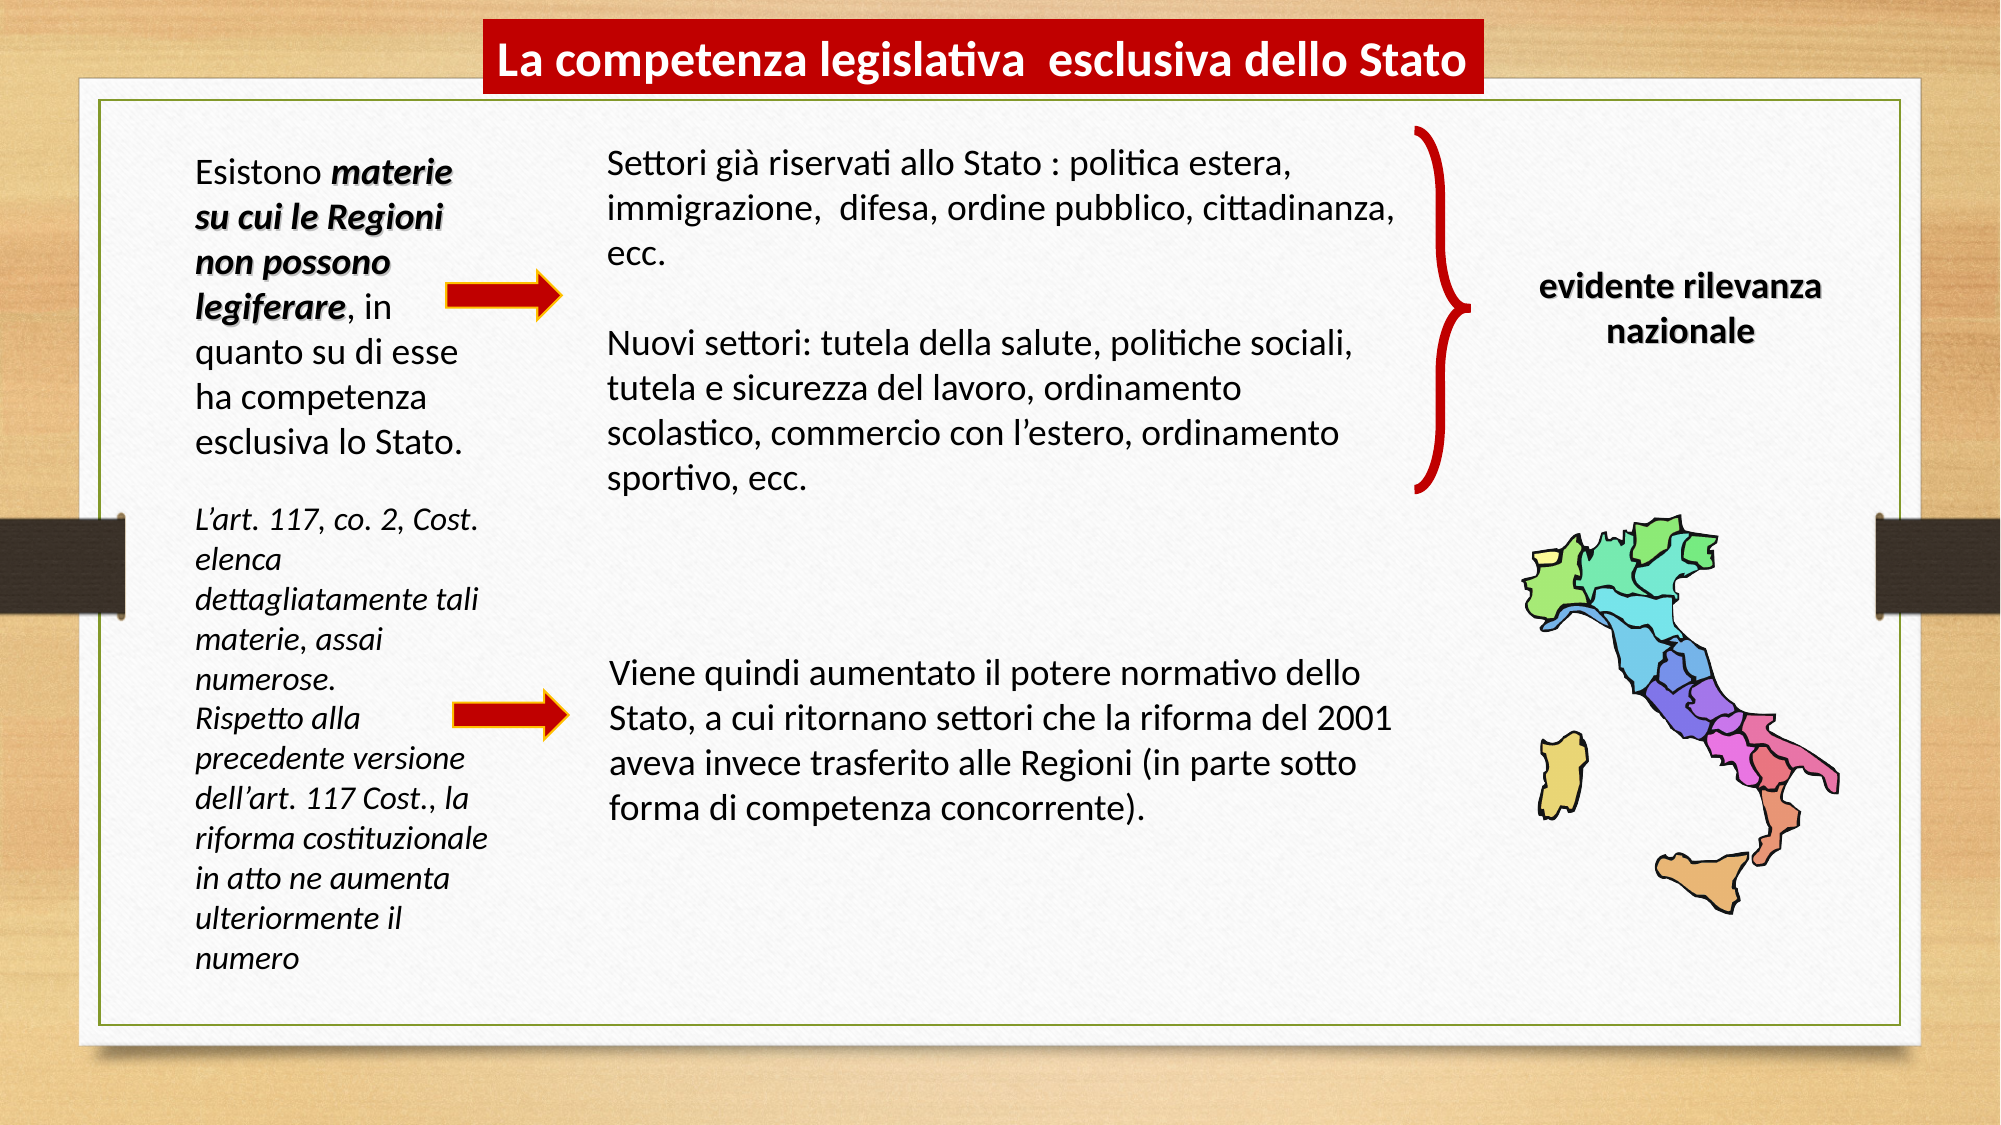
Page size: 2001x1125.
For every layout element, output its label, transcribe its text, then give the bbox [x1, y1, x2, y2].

picture [1521, 514, 1840, 915]
text_box L’art. 117, co. 2, Cost. elenca dettagliatamente tali materie, assai numerose. Rispetto alla precedente versione dell’art. 117 Cost., la riforma costituzionale in atto ne aumenta ulteriormente il numero [180, 490, 530, 984]
text_box evidente rilevanza nazionale [1509, 253, 1853, 358]
text_box Viene quindi aumentato il potere normativo dello Stato, a cui ritornano settori che la riforma del 2001 aveva invece trasferito alle Regioni (in parte sotto forma di competenza concorrente). [594, 641, 1412, 836]
text_box Settori già riservati allo Stato : politica estera, immigrazione, difesa, ordine pubblico, cittadinanza, ecc. Nuovi settori: tutela della salute, politiche sociali, tutela e sicurezza del lavoro, ordinamento scolastico, commercio con l’estero, ordinamento sportivo, ecc. [592, 131, 1415, 506]
text_box [453, 690, 569, 740]
text_box [446, 270, 562, 320]
text_box Esistono materie su cui le Regioni non possono legiferare, in quanto su di esse ha competenza esclusiva lo Stato. [180, 140, 491, 470]
text_box La competenza legislativa esclusiva dello Stato [483, 19, 1484, 94]
